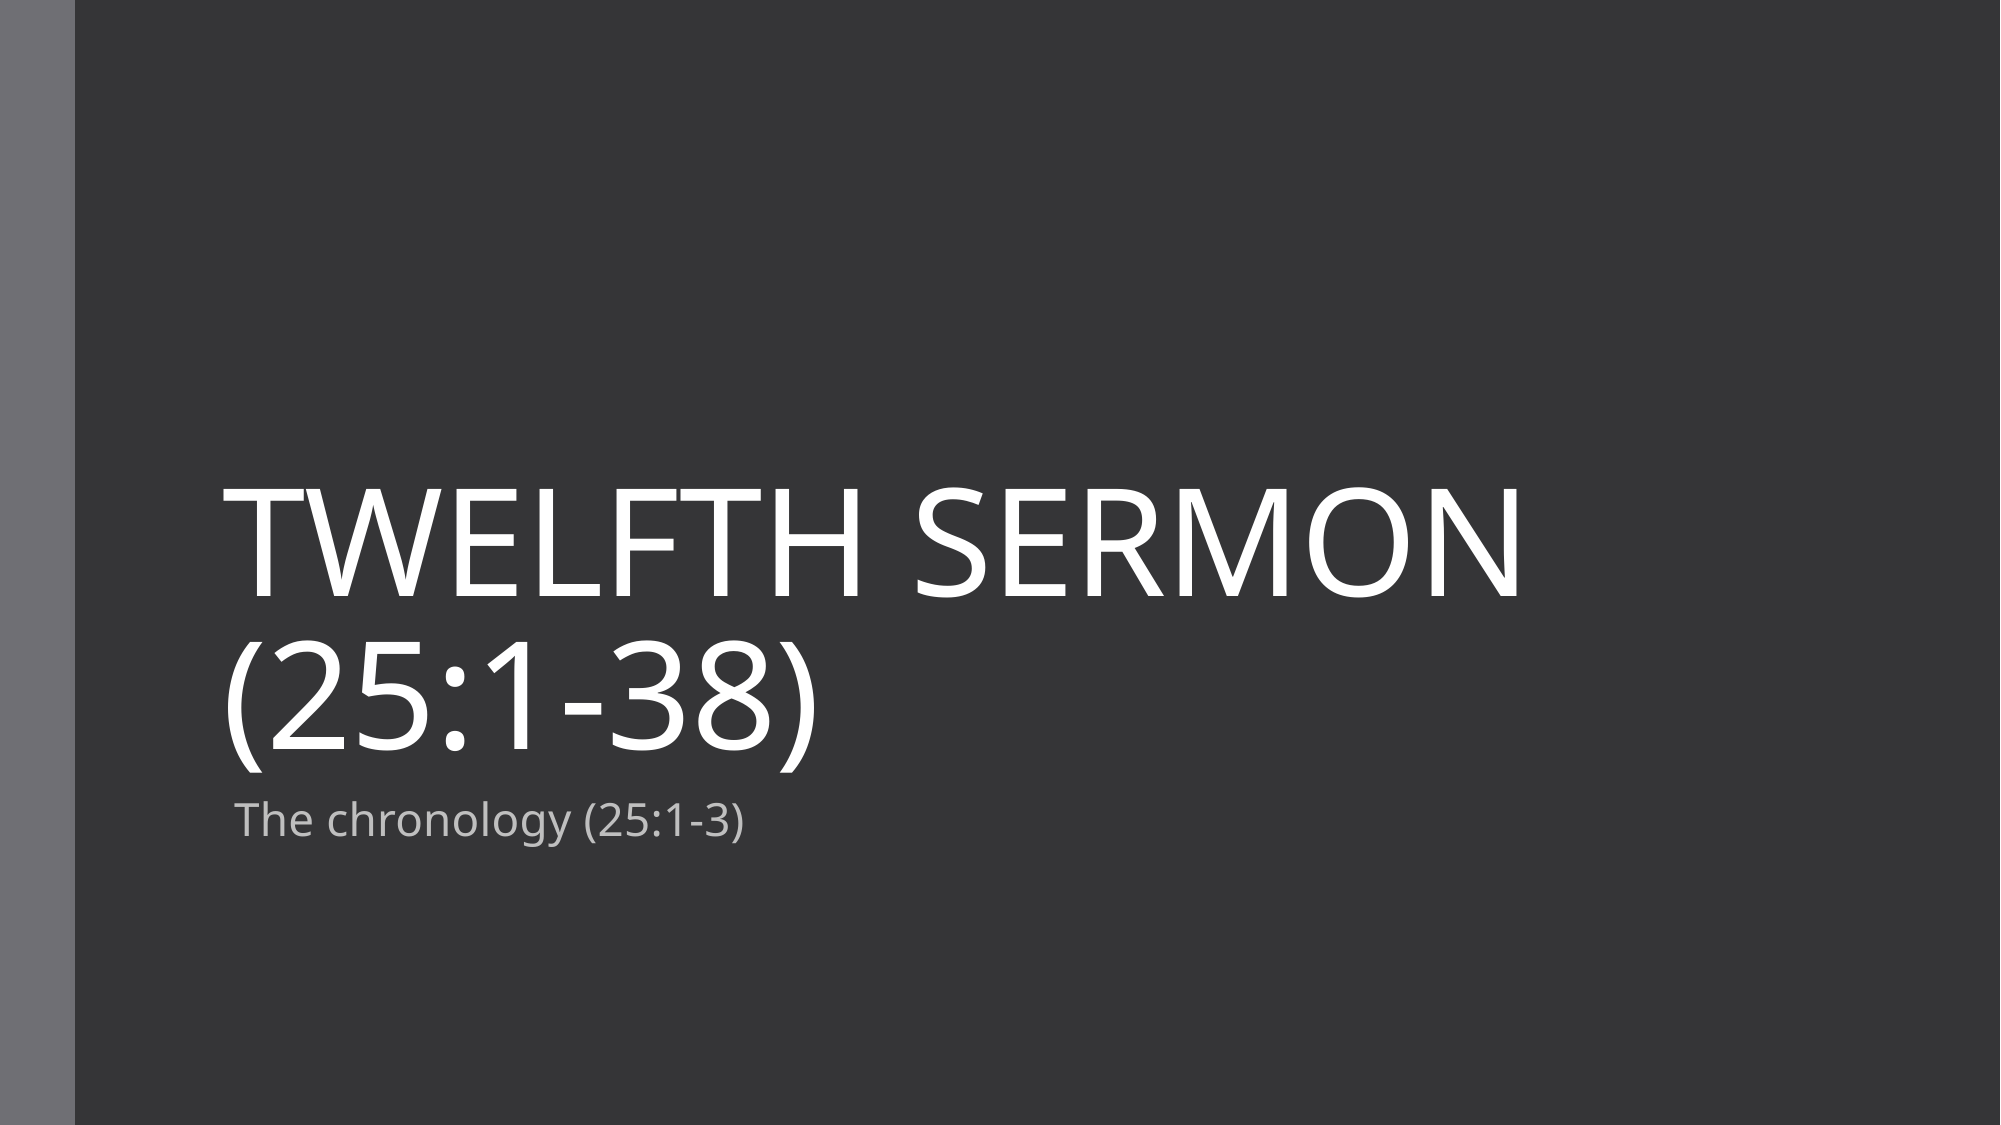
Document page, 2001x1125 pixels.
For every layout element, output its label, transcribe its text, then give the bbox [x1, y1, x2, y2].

title TWELFTH SERMON (25:1-38) [206, 124, 1752, 787]
subtitle The chronology (25:1-3) [206, 787, 1752, 1066]
